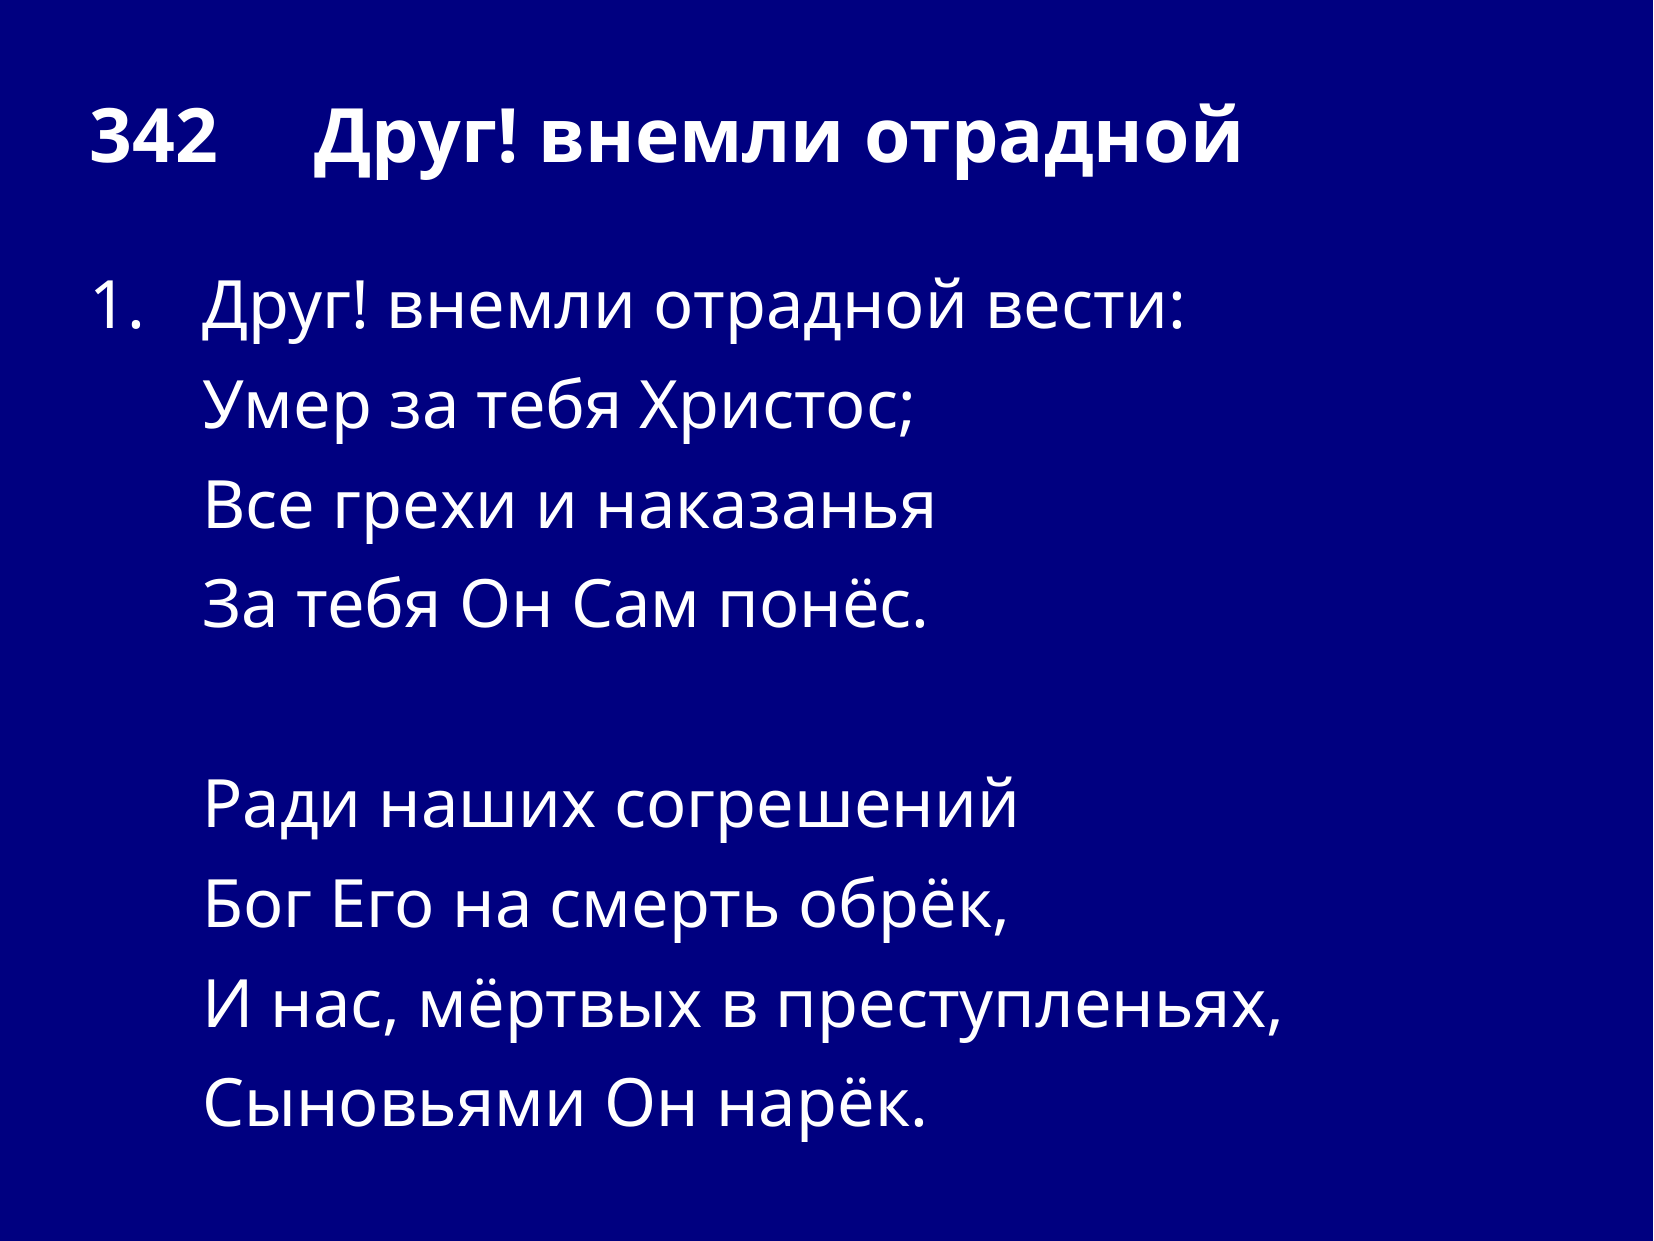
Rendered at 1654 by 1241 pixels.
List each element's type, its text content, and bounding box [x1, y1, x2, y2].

text_box 1. Друг! внемли отрадной вести: Умер за тебя Христос; Все грехи и наказанья За тебя Он Сам понёс. Ради наших согрешений Бог Его на смерть обрёк, И нас, мёртвых в преступленьях, Сыновьями Он нарёк. [75, 188, 1576, 1163]
text_box 342 Друг! внемли отрадной [75, 75, 1576, 188]
